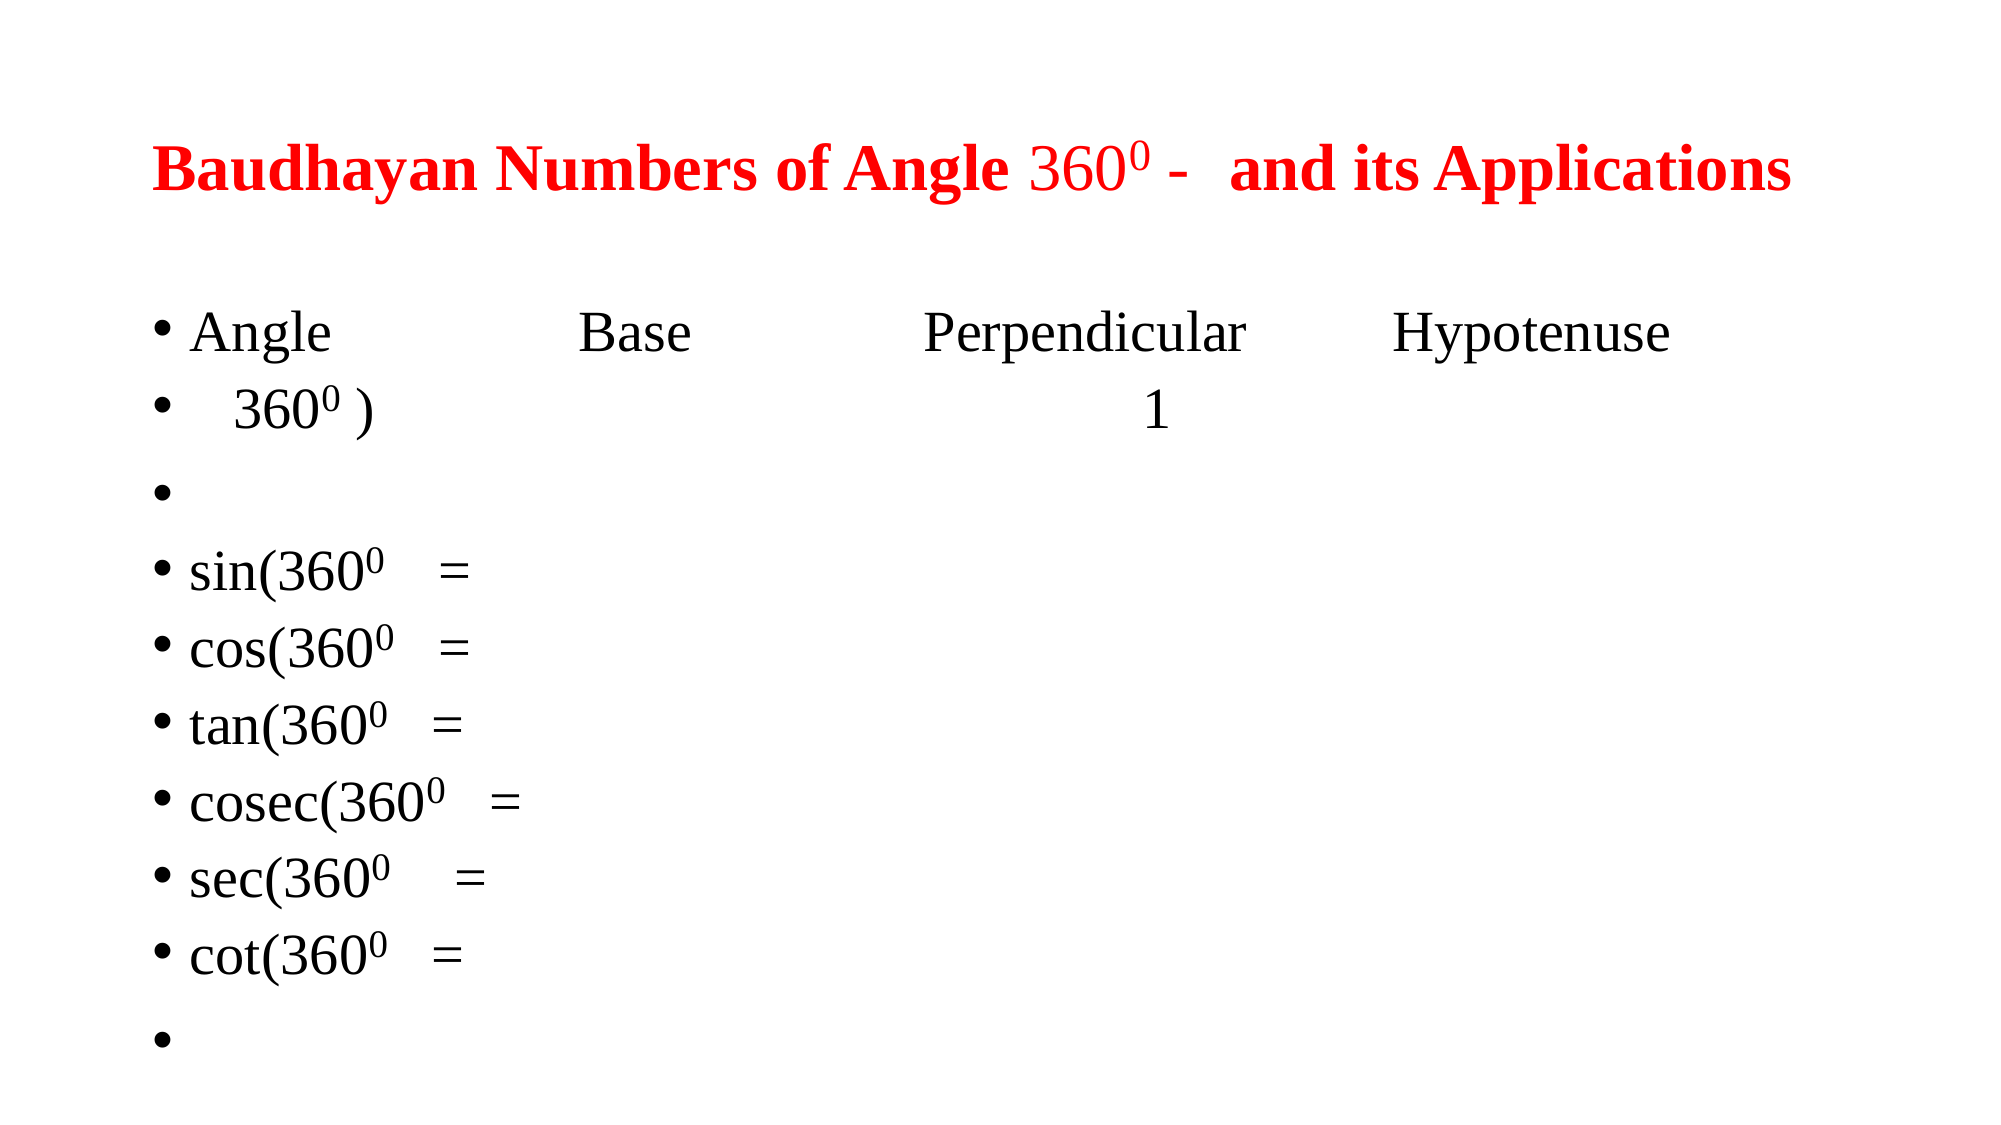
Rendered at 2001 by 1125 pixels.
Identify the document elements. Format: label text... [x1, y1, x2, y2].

title Baudhayan Numbers of Angle 3600 - and its Applications [137, 59, 1863, 278]
list Angle Base Perpendicular Hypotenuse 3600 ) 1 sin(3600 = cos(3600 = tan(3600 = cosec(3600 = sec(3600 = cot(3600 = [137, 299, 1863, 1014]
